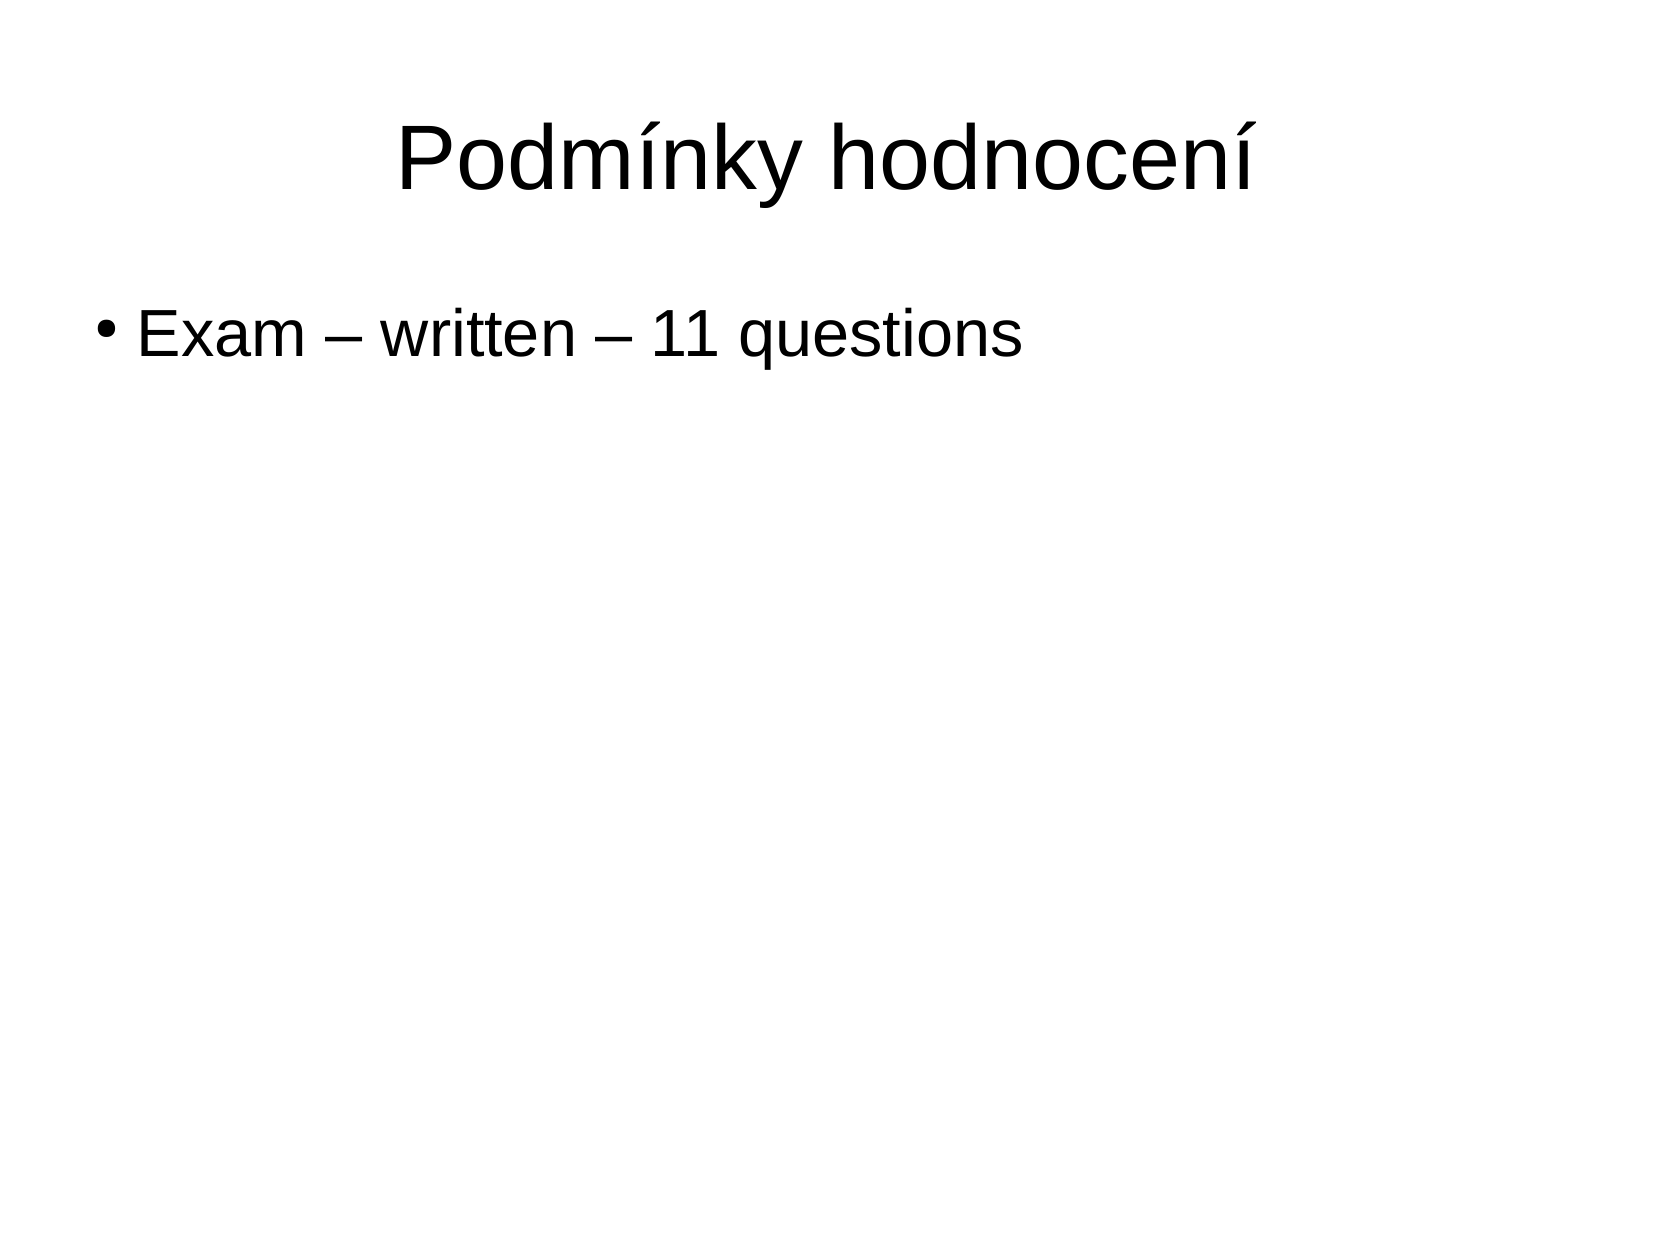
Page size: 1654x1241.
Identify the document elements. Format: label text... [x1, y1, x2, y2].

title Podmínky hodnocení [82, 49, 1571, 257]
list Exam – written – 11 questions [94, 290, 1607, 1152]
